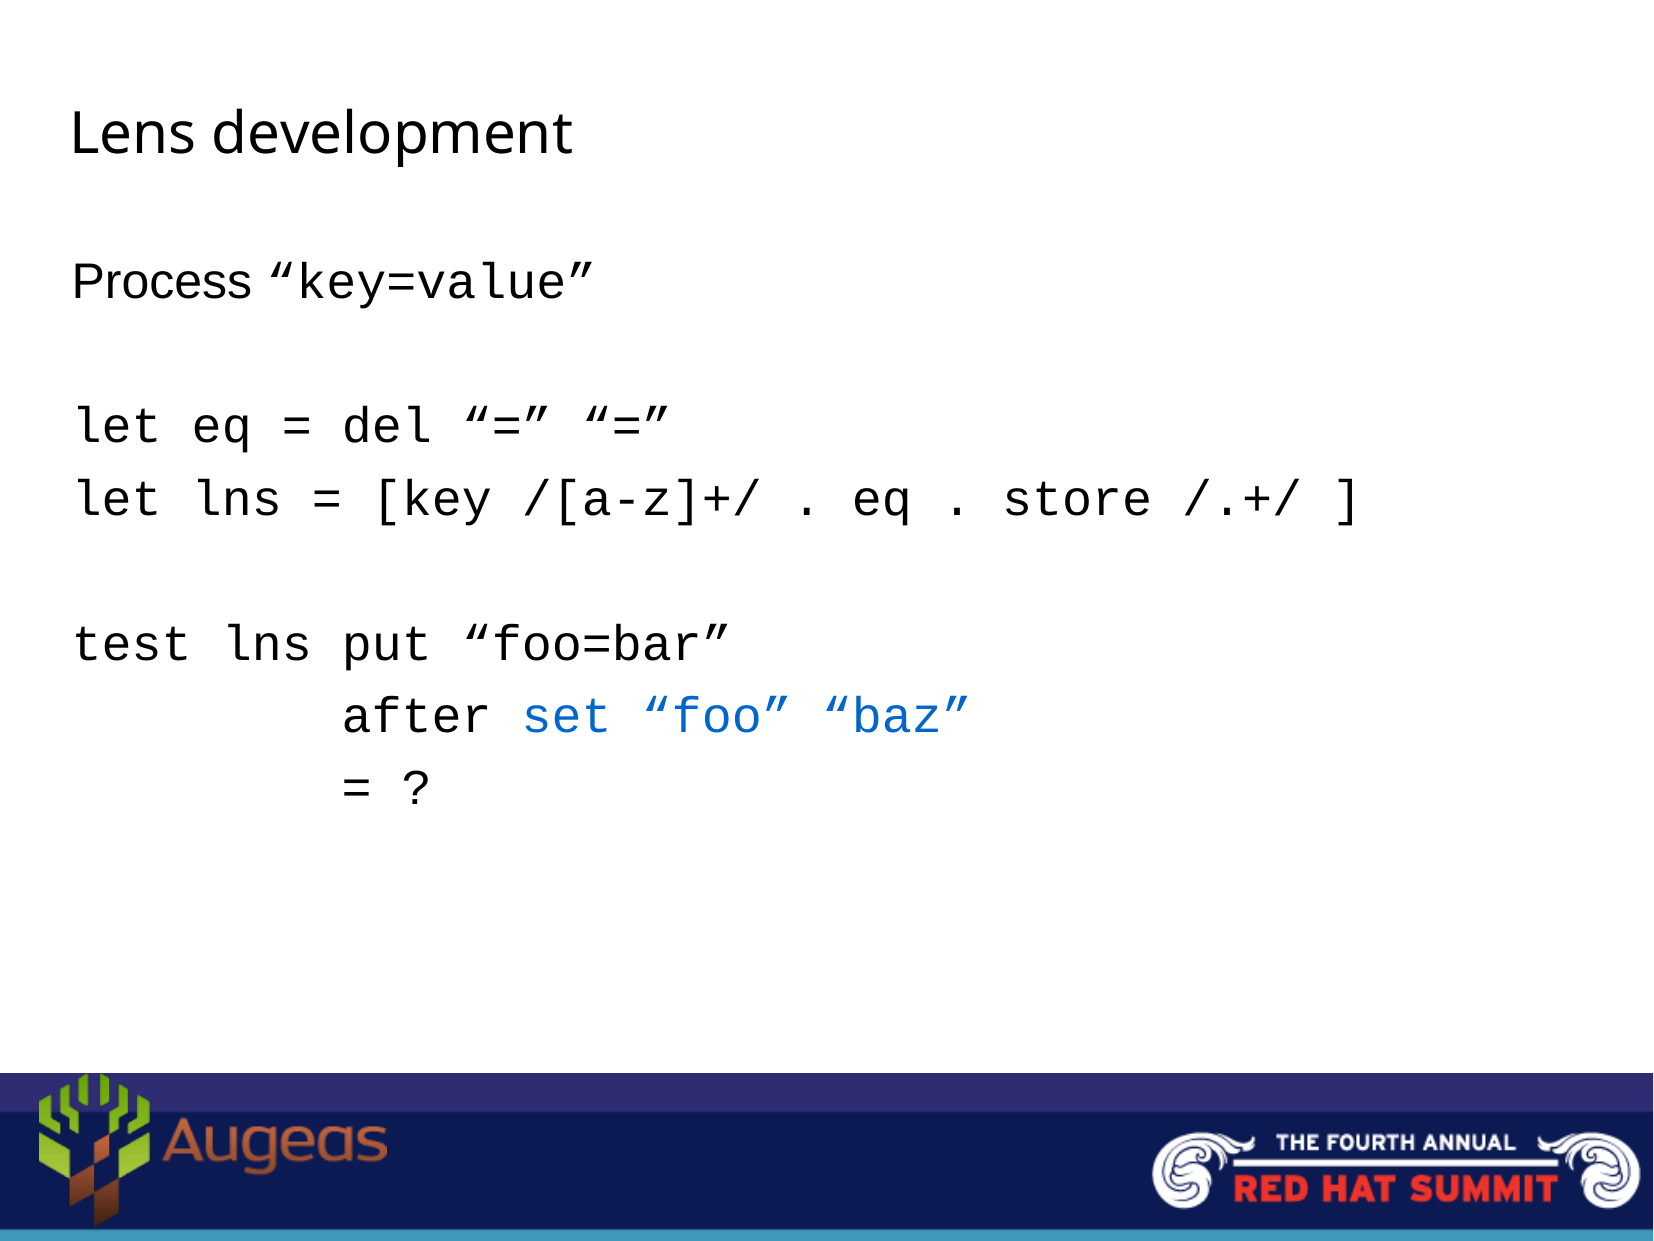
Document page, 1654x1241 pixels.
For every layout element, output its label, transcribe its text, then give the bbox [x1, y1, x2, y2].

picture [0, 1073, 1654, 1241]
list Process “key=value” let eq = del “=” “=” let lns = [key /[a-z]+/ . eq . store /.+/ ] test lns put “foo=bar” after set “foo” “baz” = ? [71, 180, 1495, 1089]
title Lens development [69, 71, 1501, 190]
